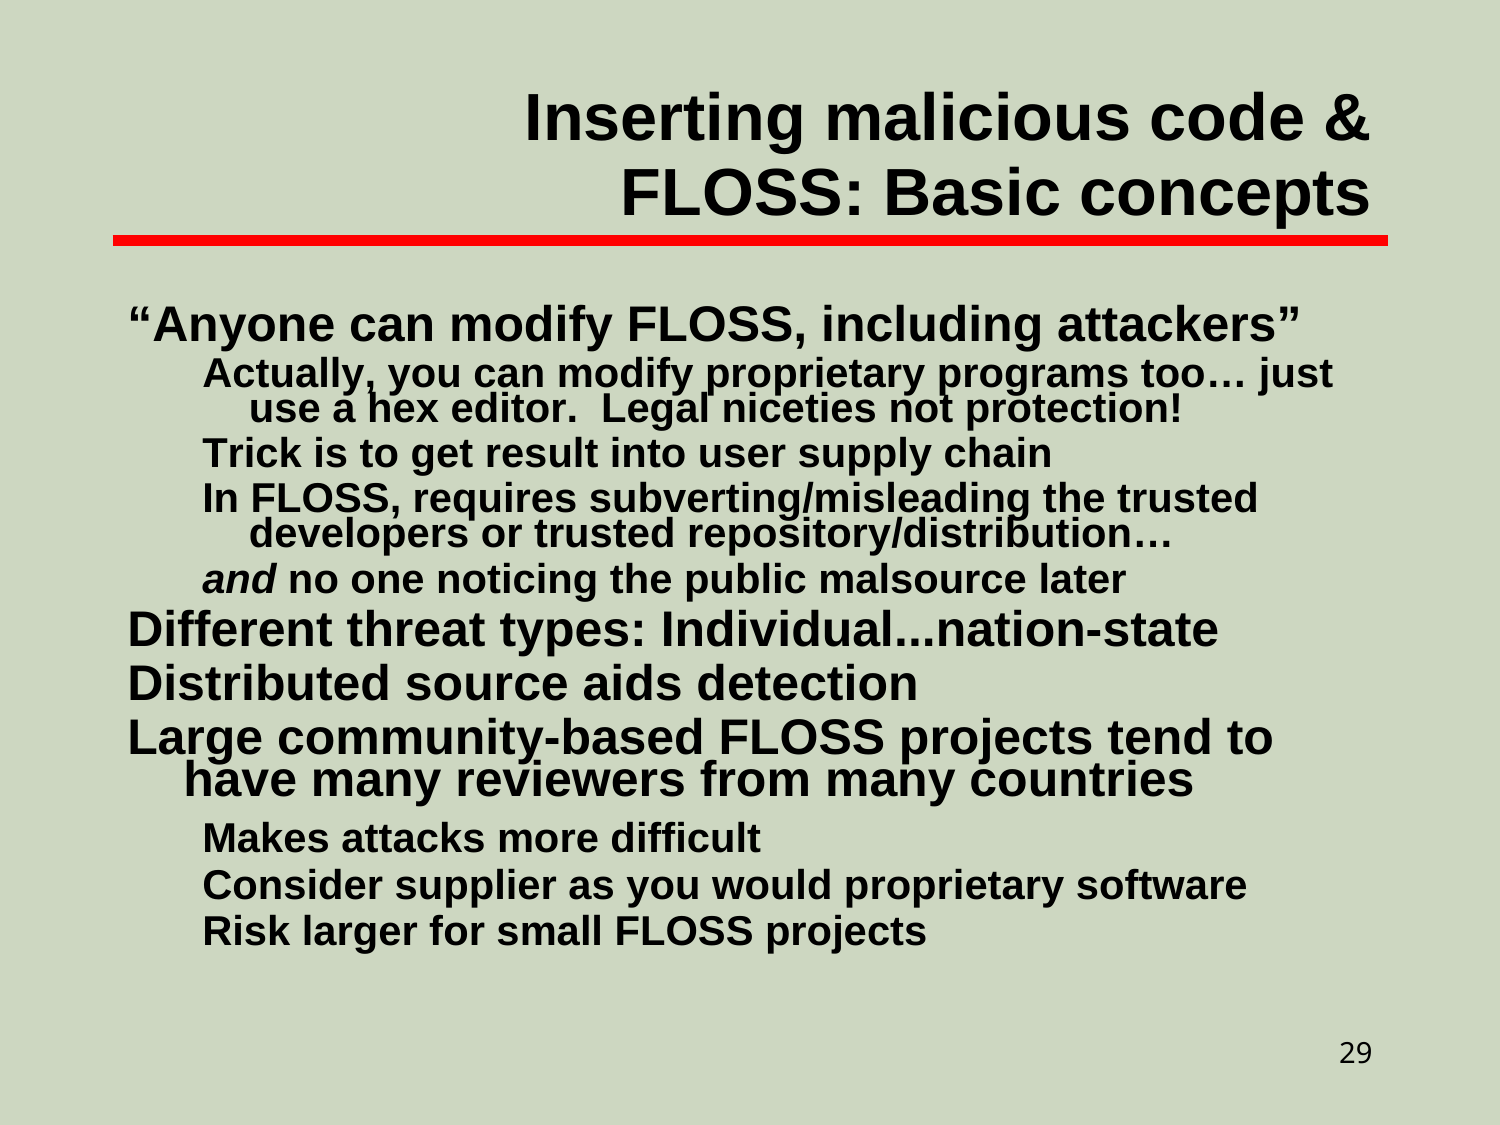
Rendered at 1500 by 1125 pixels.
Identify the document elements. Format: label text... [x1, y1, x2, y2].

list “Anyone can modify FLOSS, including attackers” Actually, you can modify proprietary programs too… just use a hex editor. Legal niceties not protection! Trick is to get result into user supply chain In FLOSS, requires subverting/misleading the trusted developers or trusted repository/distribution… and no one noticing the public malsource later Different threat types: Individual...nation-state Distributed source aids detection Large community-based FLOSS projects tend to have many reviewers from many countries Makes attacks more difficult Consider supplier as you would proprietary software Risk larger for small FLOSS projects [112, 299, 1388, 1001]
title Inserting malicious code & FLOSS: Basic concepts [337, 67, 1388, 243]
